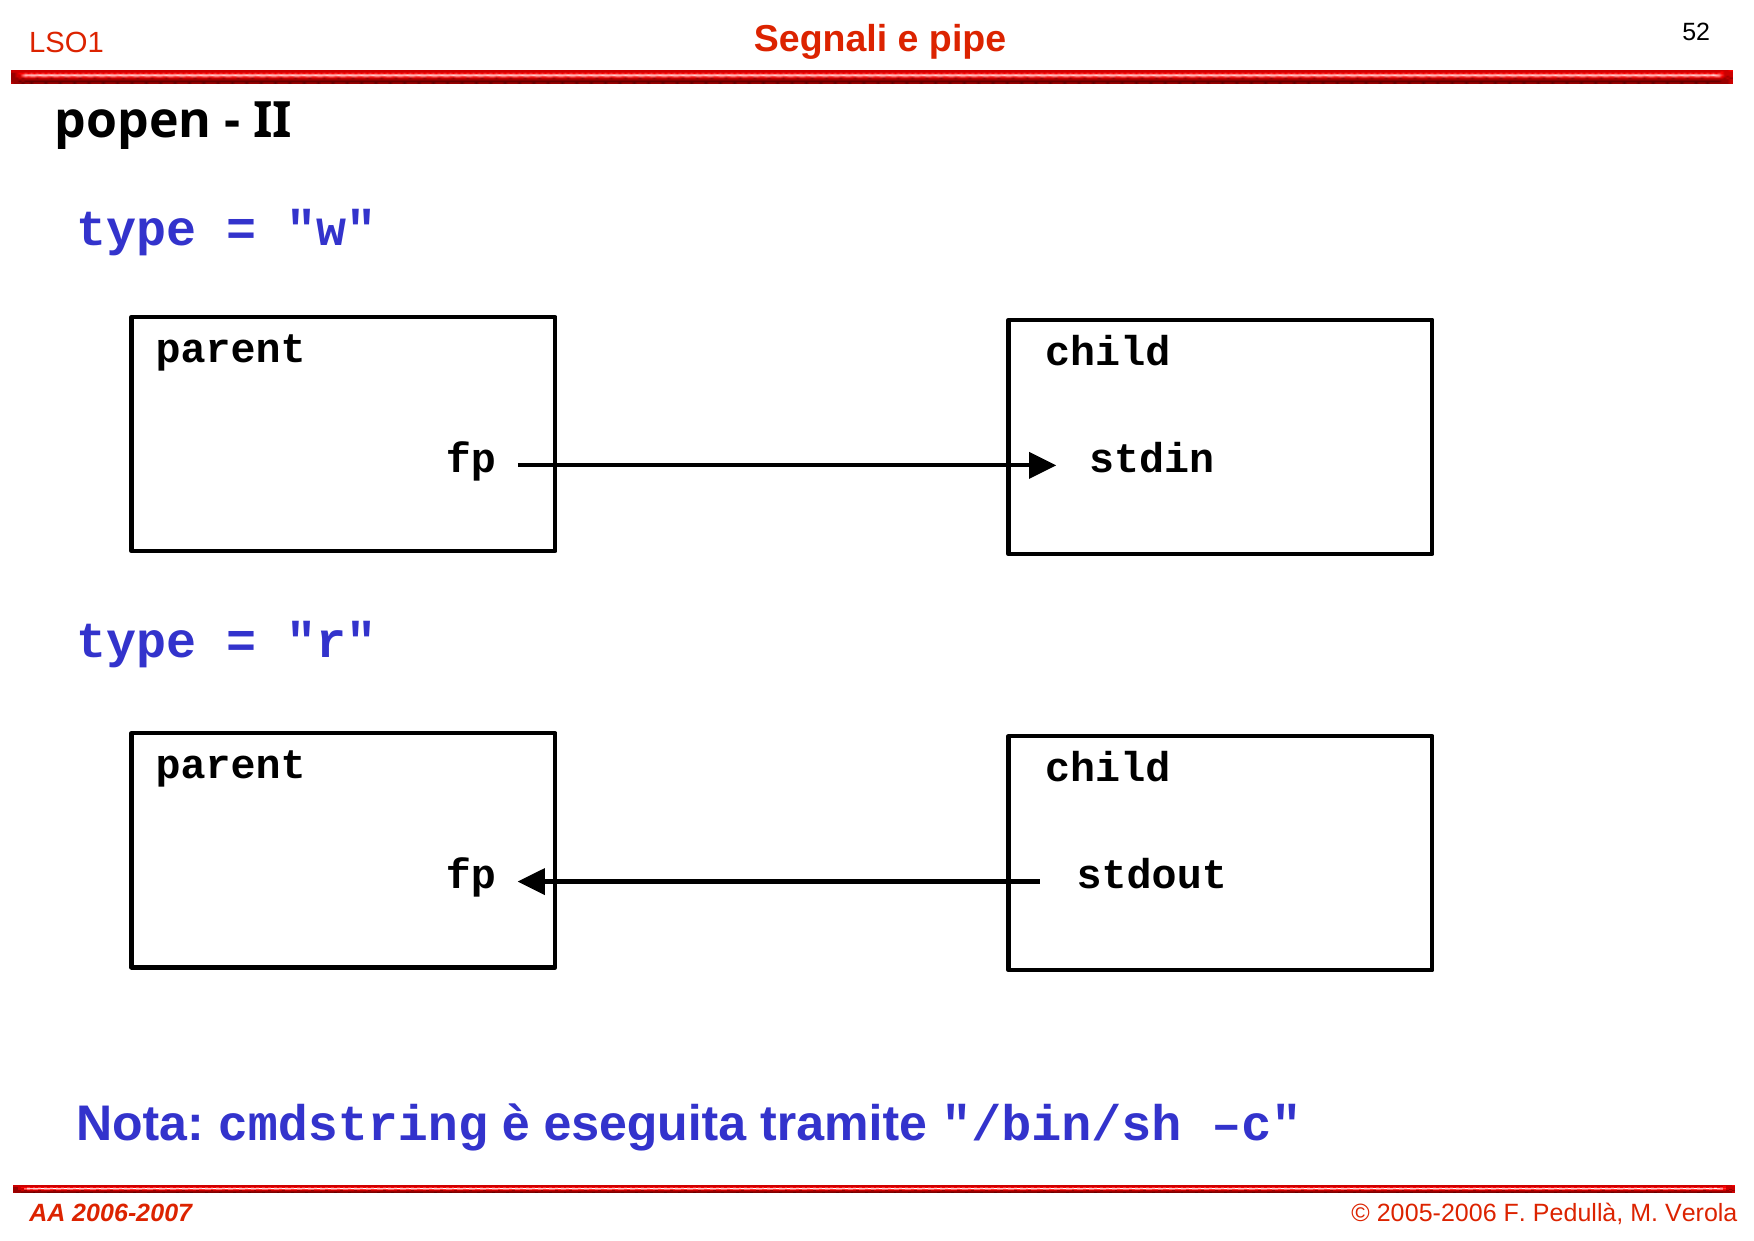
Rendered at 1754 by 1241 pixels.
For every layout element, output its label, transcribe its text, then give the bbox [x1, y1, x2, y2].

text_box parent [119, 313, 343, 397]
text_box child [1012, 733, 1204, 816]
text_box child [1012, 316, 1204, 400]
text_box parent [119, 730, 343, 813]
picture [13, 1185, 1735, 1193]
picture [11, 70, 1733, 84]
text_box stdout [1039, 840, 1264, 923]
text_box fp [423, 424, 518, 507]
text_box fp [423, 840, 518, 923]
title popen - II [40, 72, 1714, 168]
list type = "w" type = "r" Nota: cmdstring è eseguita tramite "/bin/sh –c" [58, 183, 1696, 1166]
text_box stdin [1056, 424, 1248, 507]
